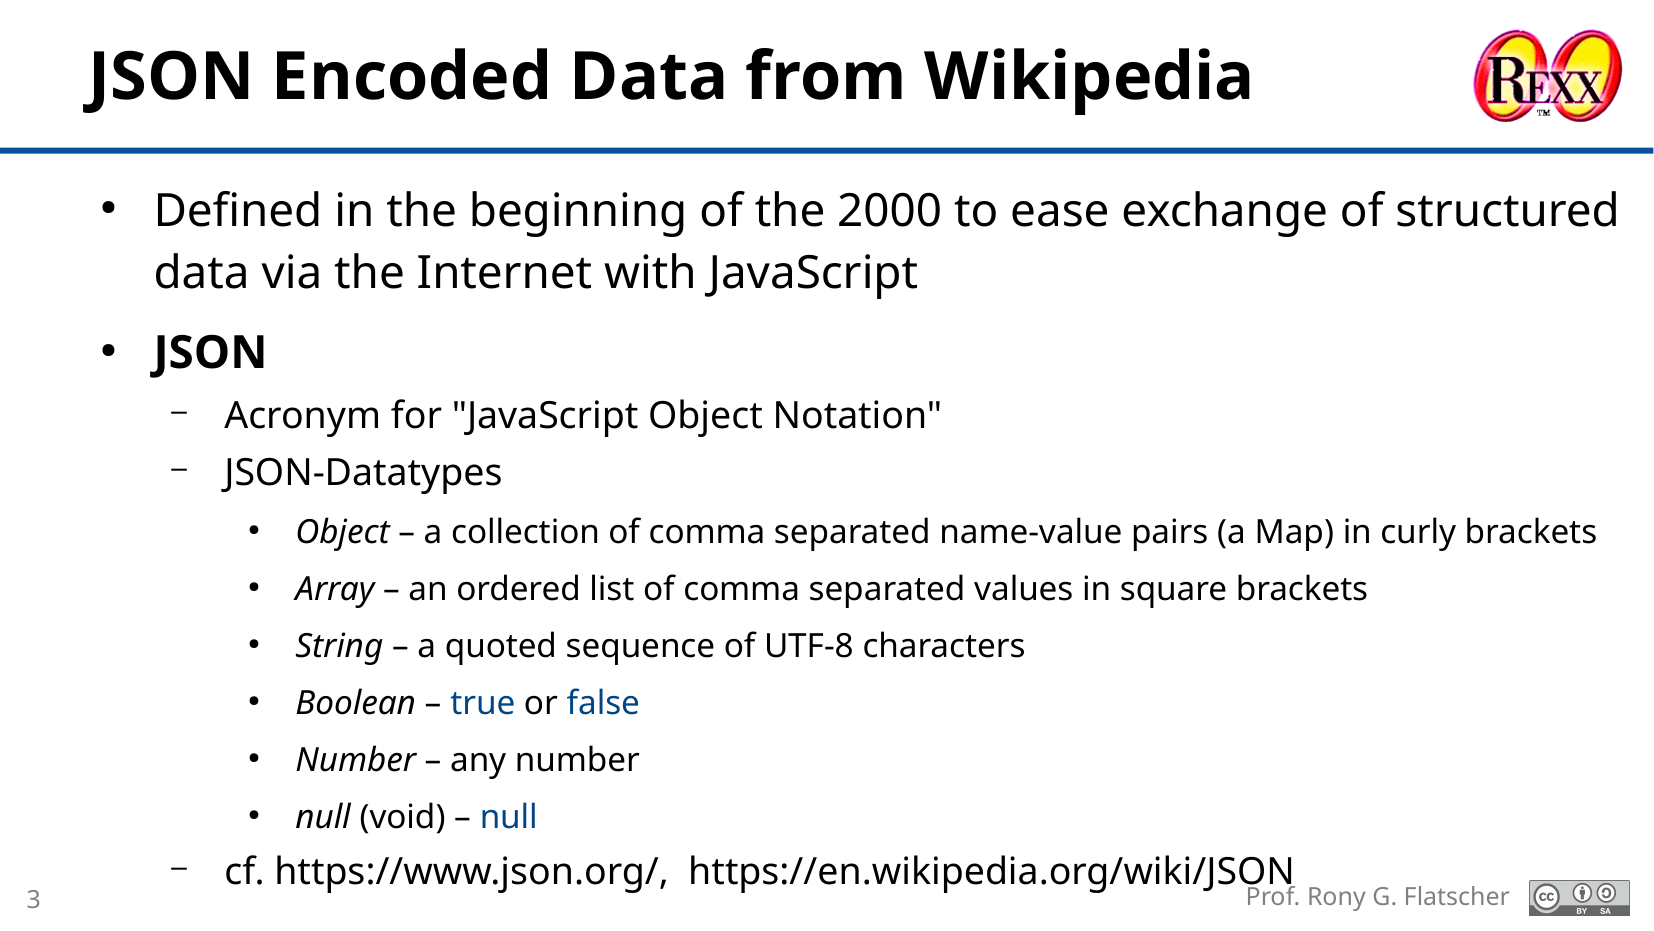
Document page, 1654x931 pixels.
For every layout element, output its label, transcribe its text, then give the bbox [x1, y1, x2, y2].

list Defined in the beginning of the 2000 to ease exchange of structured data via the Internet with JavaScript JSON Acronym for "JavaScript Object Notation" JSON-Datatypes Object – a collection of comma separated name-value pairs (a Map) in curly brackets Array – an ordered list of comma separated values in square brackets String – a quoted sequence of UTF-8 characters Boolean – true or false Number – any number null (void) – null cf. https://www.json.org/, https://en.wikipedia.org/wiki/JSON [82, 177, 1654, 857]
title JSON Encoded Data from Wikipedia [29, 0, 1654, 148]
